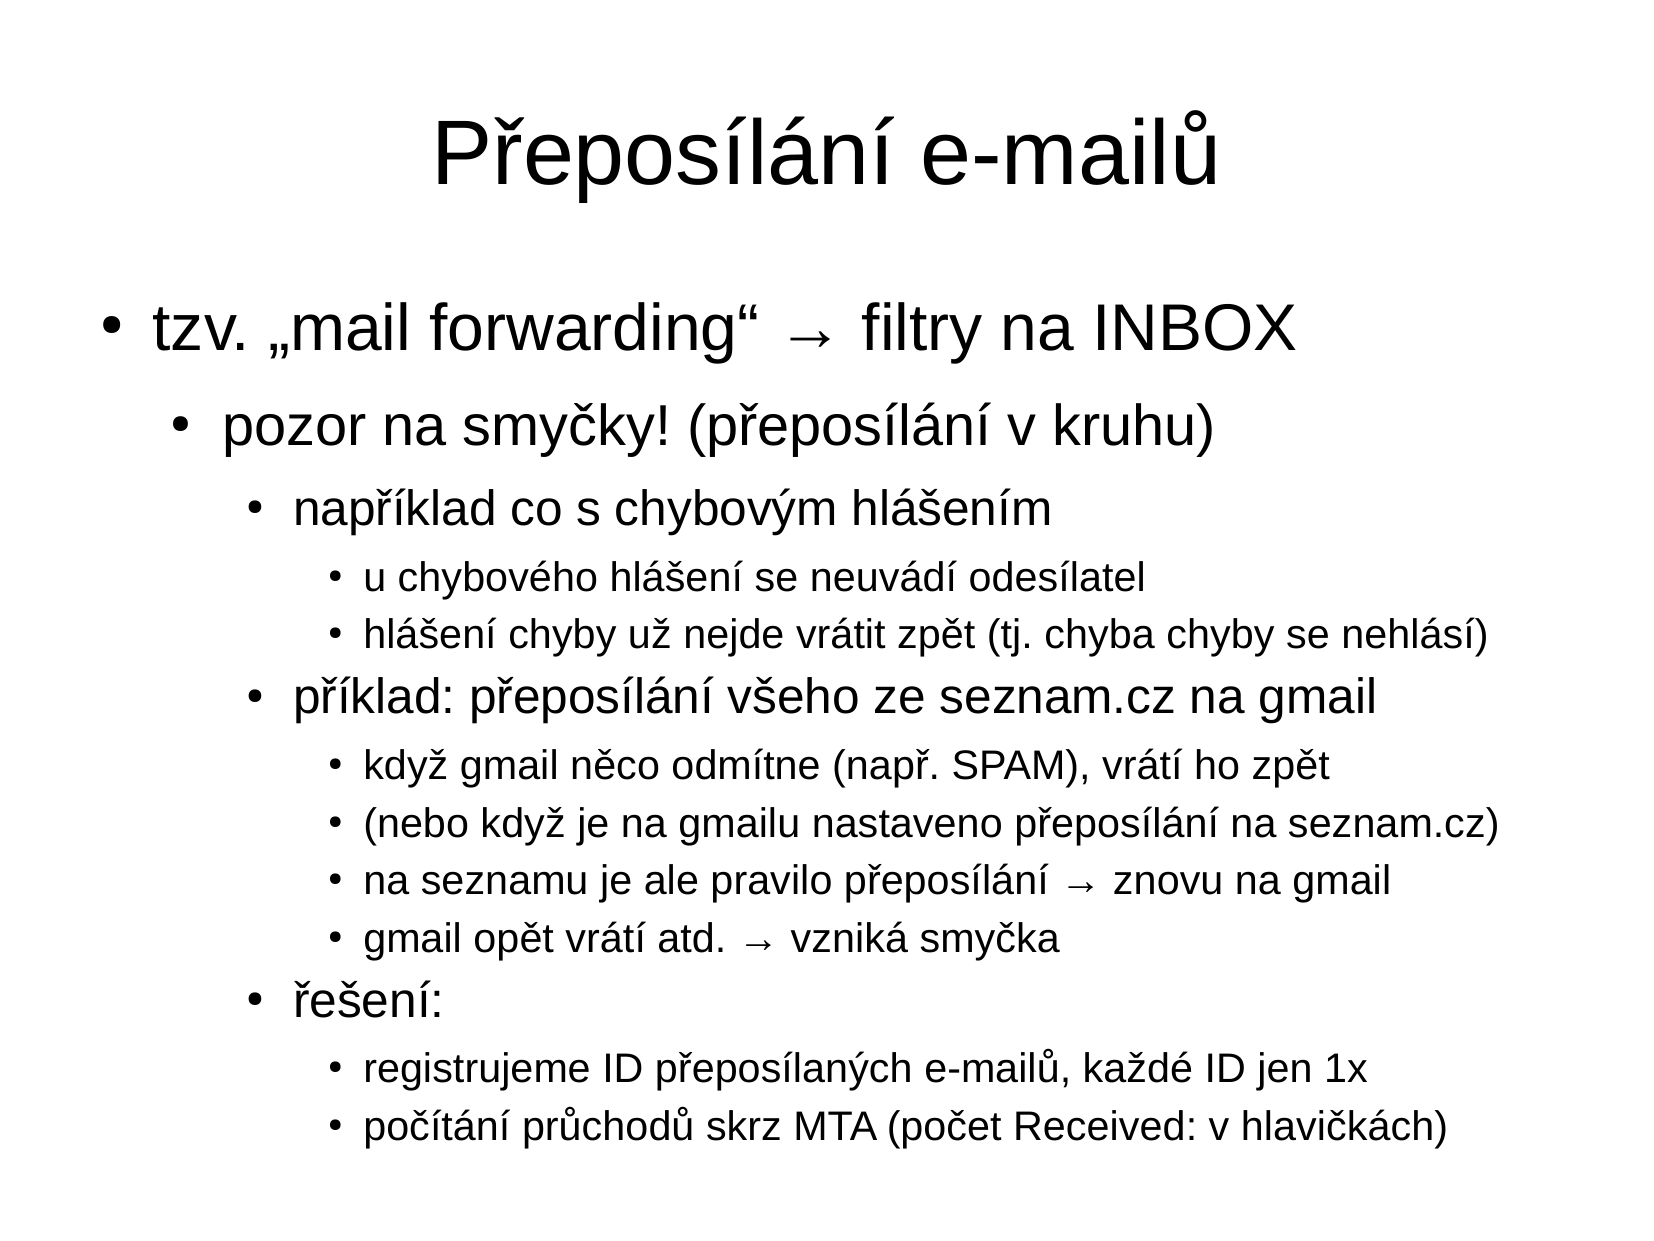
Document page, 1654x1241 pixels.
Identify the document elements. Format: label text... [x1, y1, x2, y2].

title Přeposílání e-mailů [82, 49, 1571, 257]
list tzv. „mail forwarding“ → filtry na INBOX pozor na smyčky! (přeposílání v kruhu) například co s chybovým hlášením u chybového hlášení se neuvádí odesílatel hlášení chyby už nejde vrátit zpět (tj. chyba chyby se nehlásí) příklad: přeposílání všeho ze seznam.cz na gmail když gmail něco odmítne (např. SPAM), vrátí ho zpět (nebo když je na gmailu nastaveno přeposílání na seznam.cz) na seznamu je ale pravilo přeposílání → znovu na gmail gmail opět vrátí atd. → vzniká smyčka řešení: registrujeme ID přeposílaných e-mailů, každé ID jen 1x počítání průchodů skrz MTA (počet Received: v hlavičkách) [82, 290, 1571, 1152]
